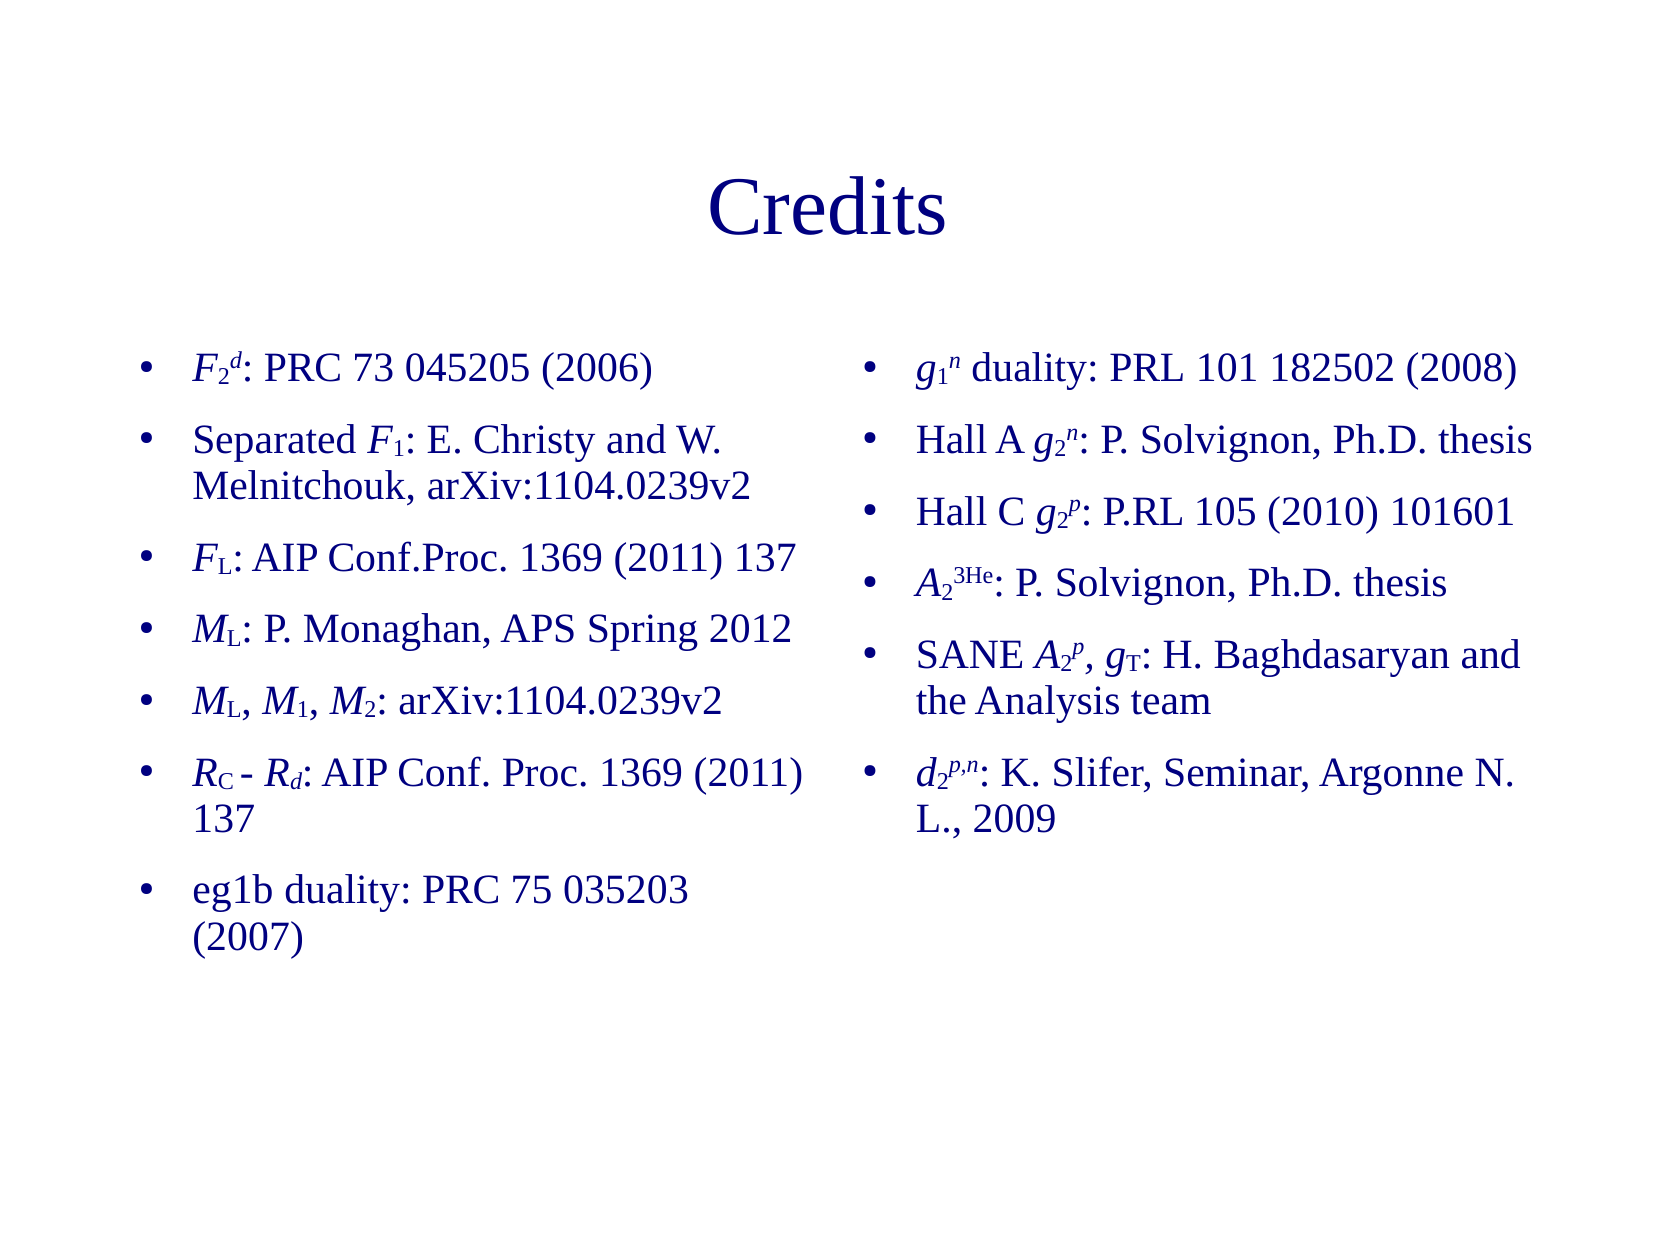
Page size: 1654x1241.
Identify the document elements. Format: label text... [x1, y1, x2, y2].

list F2d: PRC 73 045205 (2006) Separated F1: E. Christy and W. Melnitchouk, arXiv:1104.0239v2 FL: AIP Conf.Proc. 1369 (2011) 137 ML: P. Monaghan, APS Spring 2012 ML, M1, M2: arXiv:1104.0239v2 RC - Rd: AIP Conf. Proc. 1369 (2011) 137 eg1b duality: PRC 75 035203 (2007) [121, 344, 811, 1206]
title Credits [121, 102, 1534, 311]
list g1n duality: PRL 101 182502 (2008) Hall A g2n: P. Solvignon, Ph.D. thesis Hall C g2p: P.RL 105 (2010) 101601 A23He: P. Solvignon, Ph.D. thesis SANE A2p, gT: H. Baghdasaryan and the Analysis team d2p,n: K. Slifer, Seminar, Argonne N. L., 2009 [844, 344, 1534, 1206]
